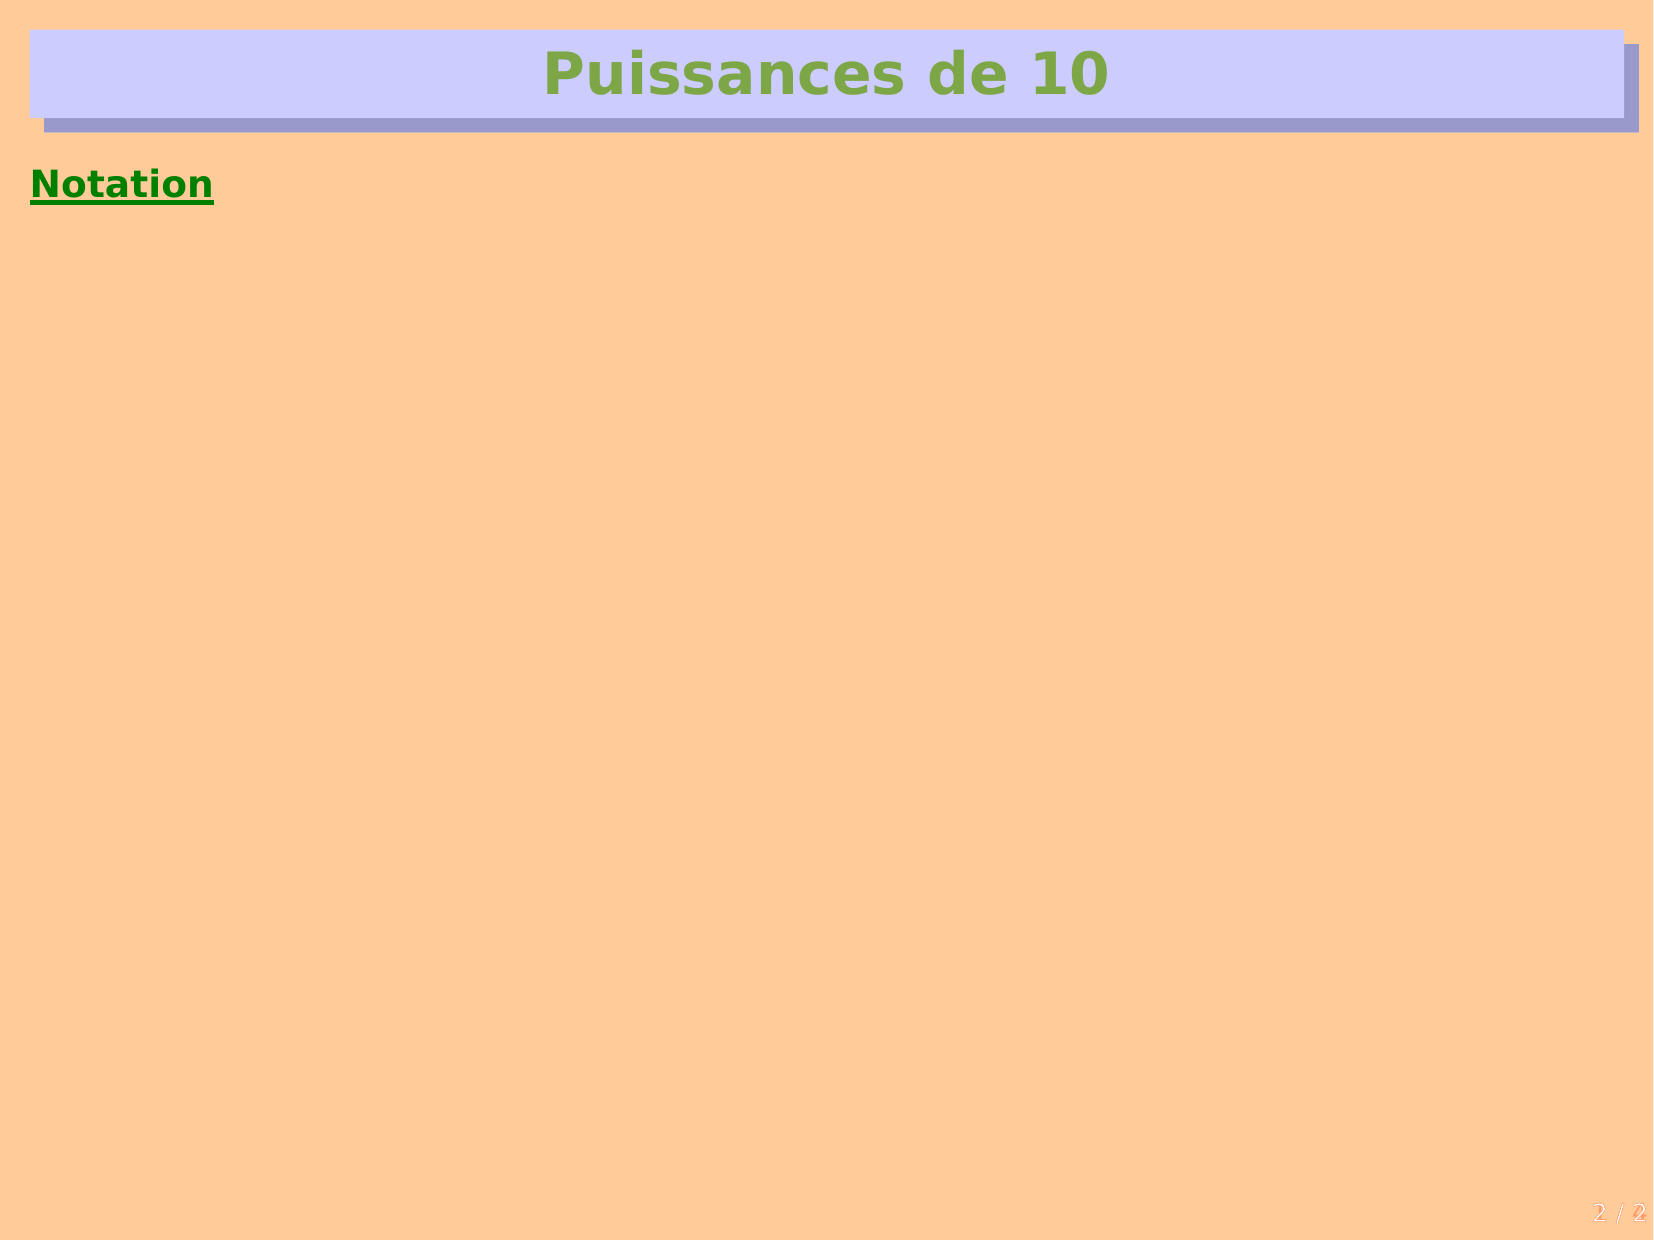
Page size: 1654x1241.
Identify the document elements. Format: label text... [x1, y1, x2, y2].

title Puissances de 10 [29, 29, 1625, 119]
text_box 2 / 2 [1591, 1198, 1649, 1235]
text_box Notation [29, 162, 215, 207]
